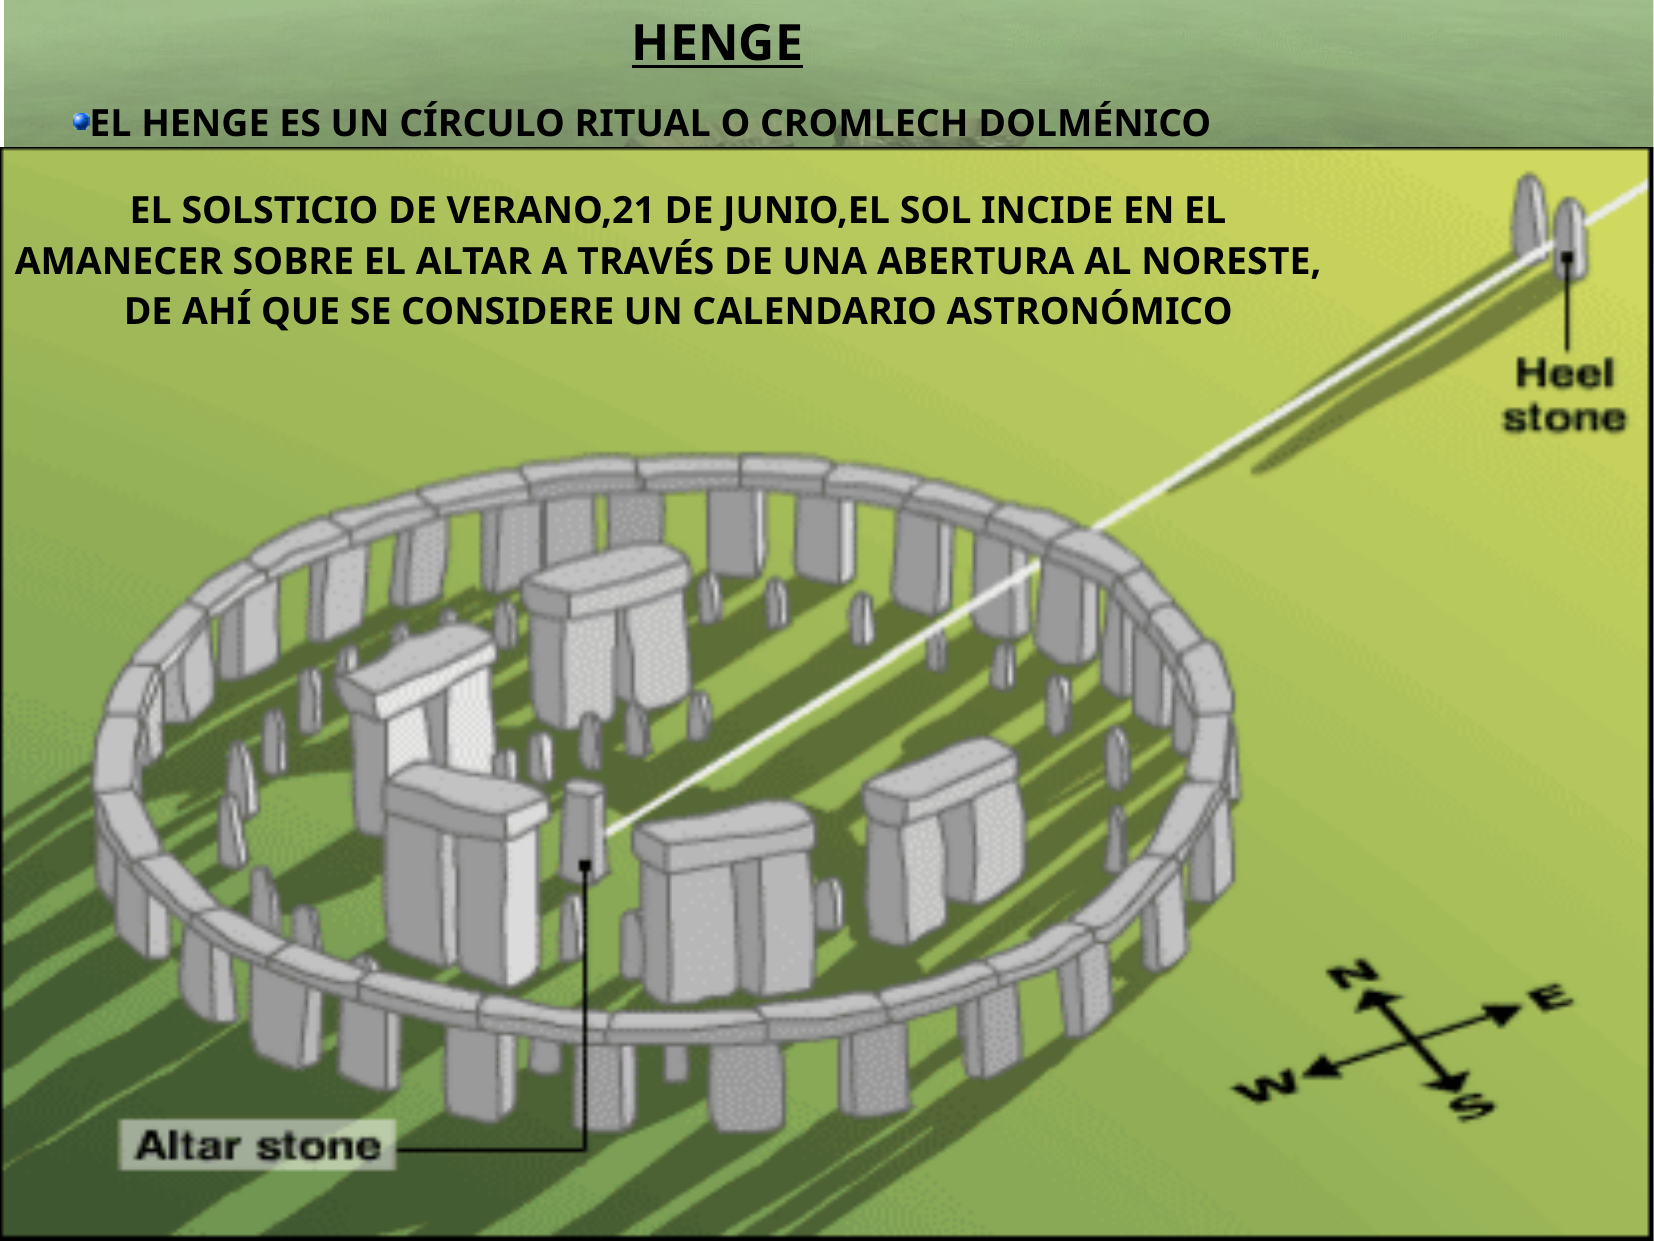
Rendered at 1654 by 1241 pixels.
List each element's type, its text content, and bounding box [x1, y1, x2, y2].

picture [0, 0, 1654, 1241]
text_box EL HENGE ES UN CÍRCULO RITUAL O CROMLECH DOLMÉNICO [59, 88, 1308, 147]
text_box HENGE [617, 0, 834, 75]
text_box EL SOLSTICIO DE VERANO,21 DE JUNIO,EL SOL INCIDE EN EL AMANECER SOBRE EL ALTAR A TRAVÉS DE UNA ABERTURA AL NORESTE, DE AHÍ QUE SE CONSIDERE UN CALENDARIO ASTRONÓMICO [0, 175, 1470, 325]
